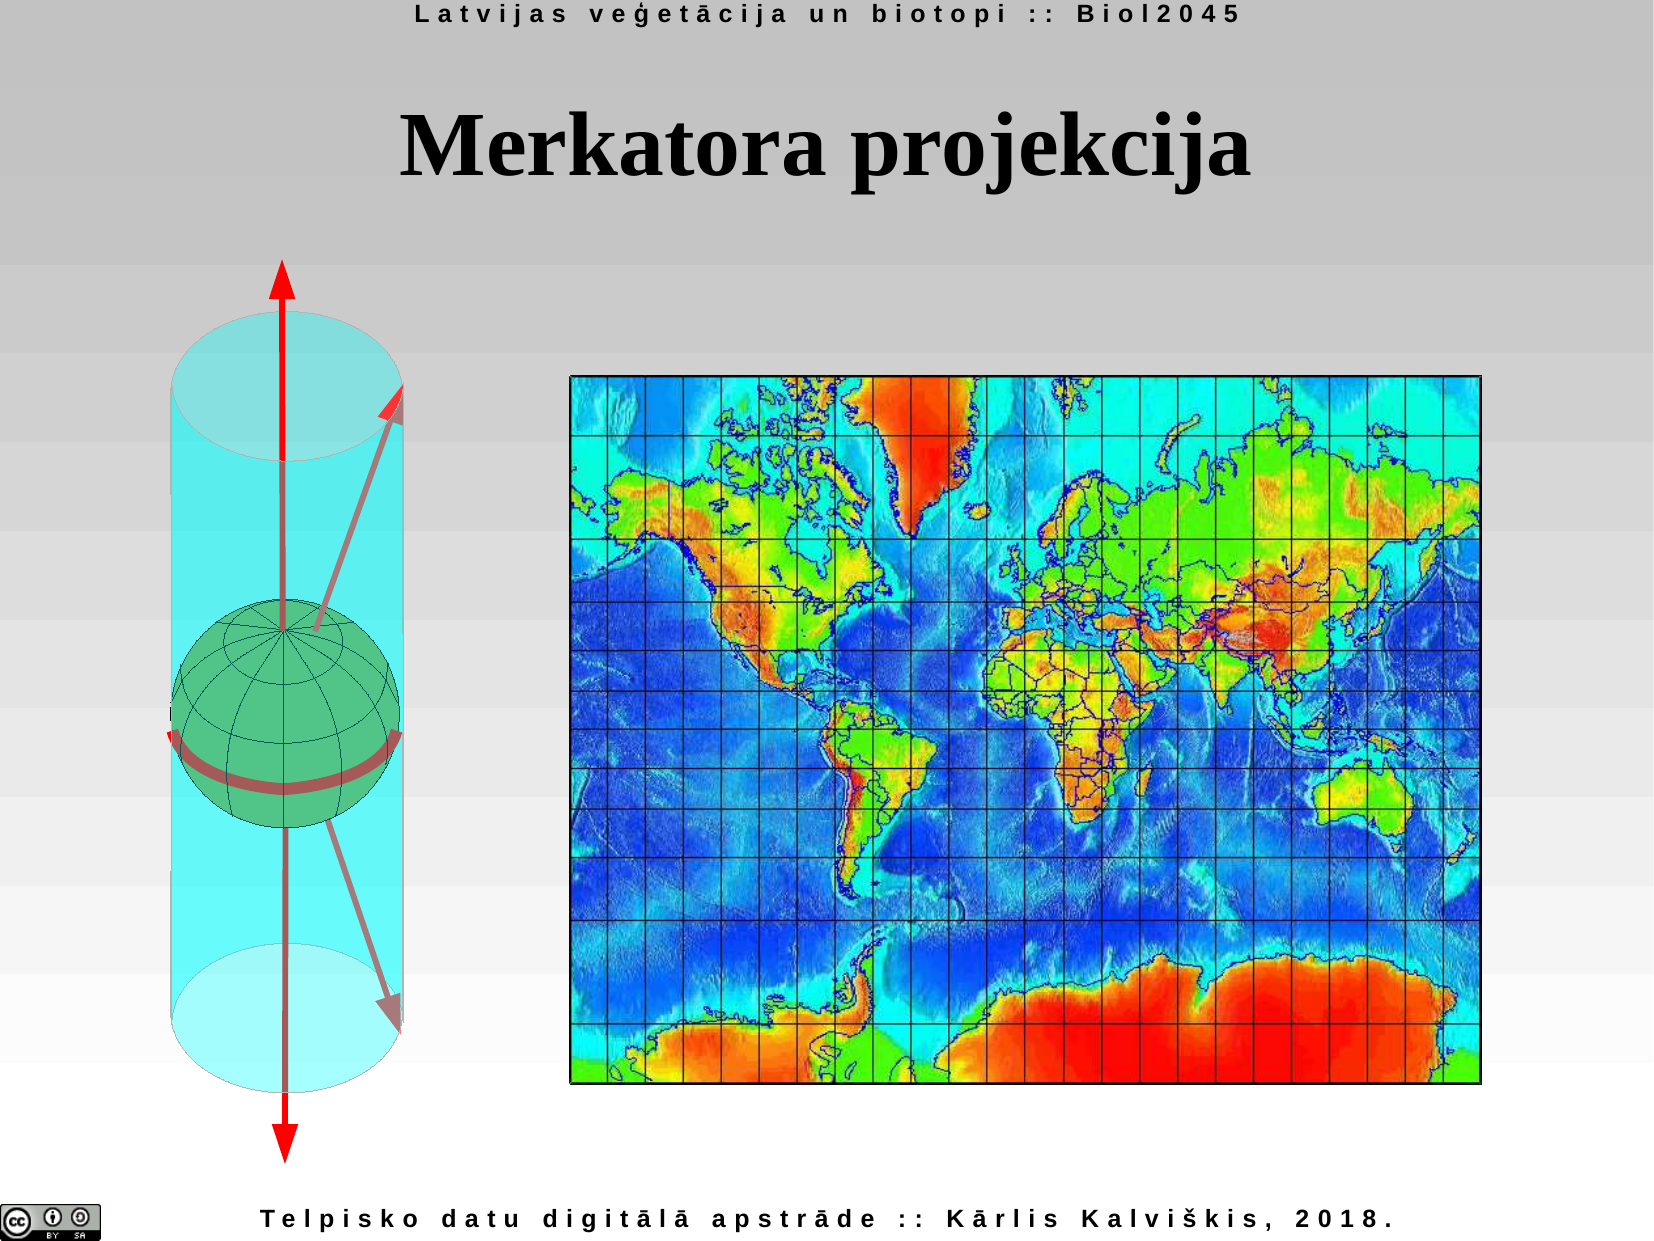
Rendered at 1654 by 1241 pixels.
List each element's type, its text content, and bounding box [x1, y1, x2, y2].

title Merkatora projekcija [0, 1, 1654, 287]
picture [0, 287, 1654, 1241]
text_box [170, 311, 404, 1093]
